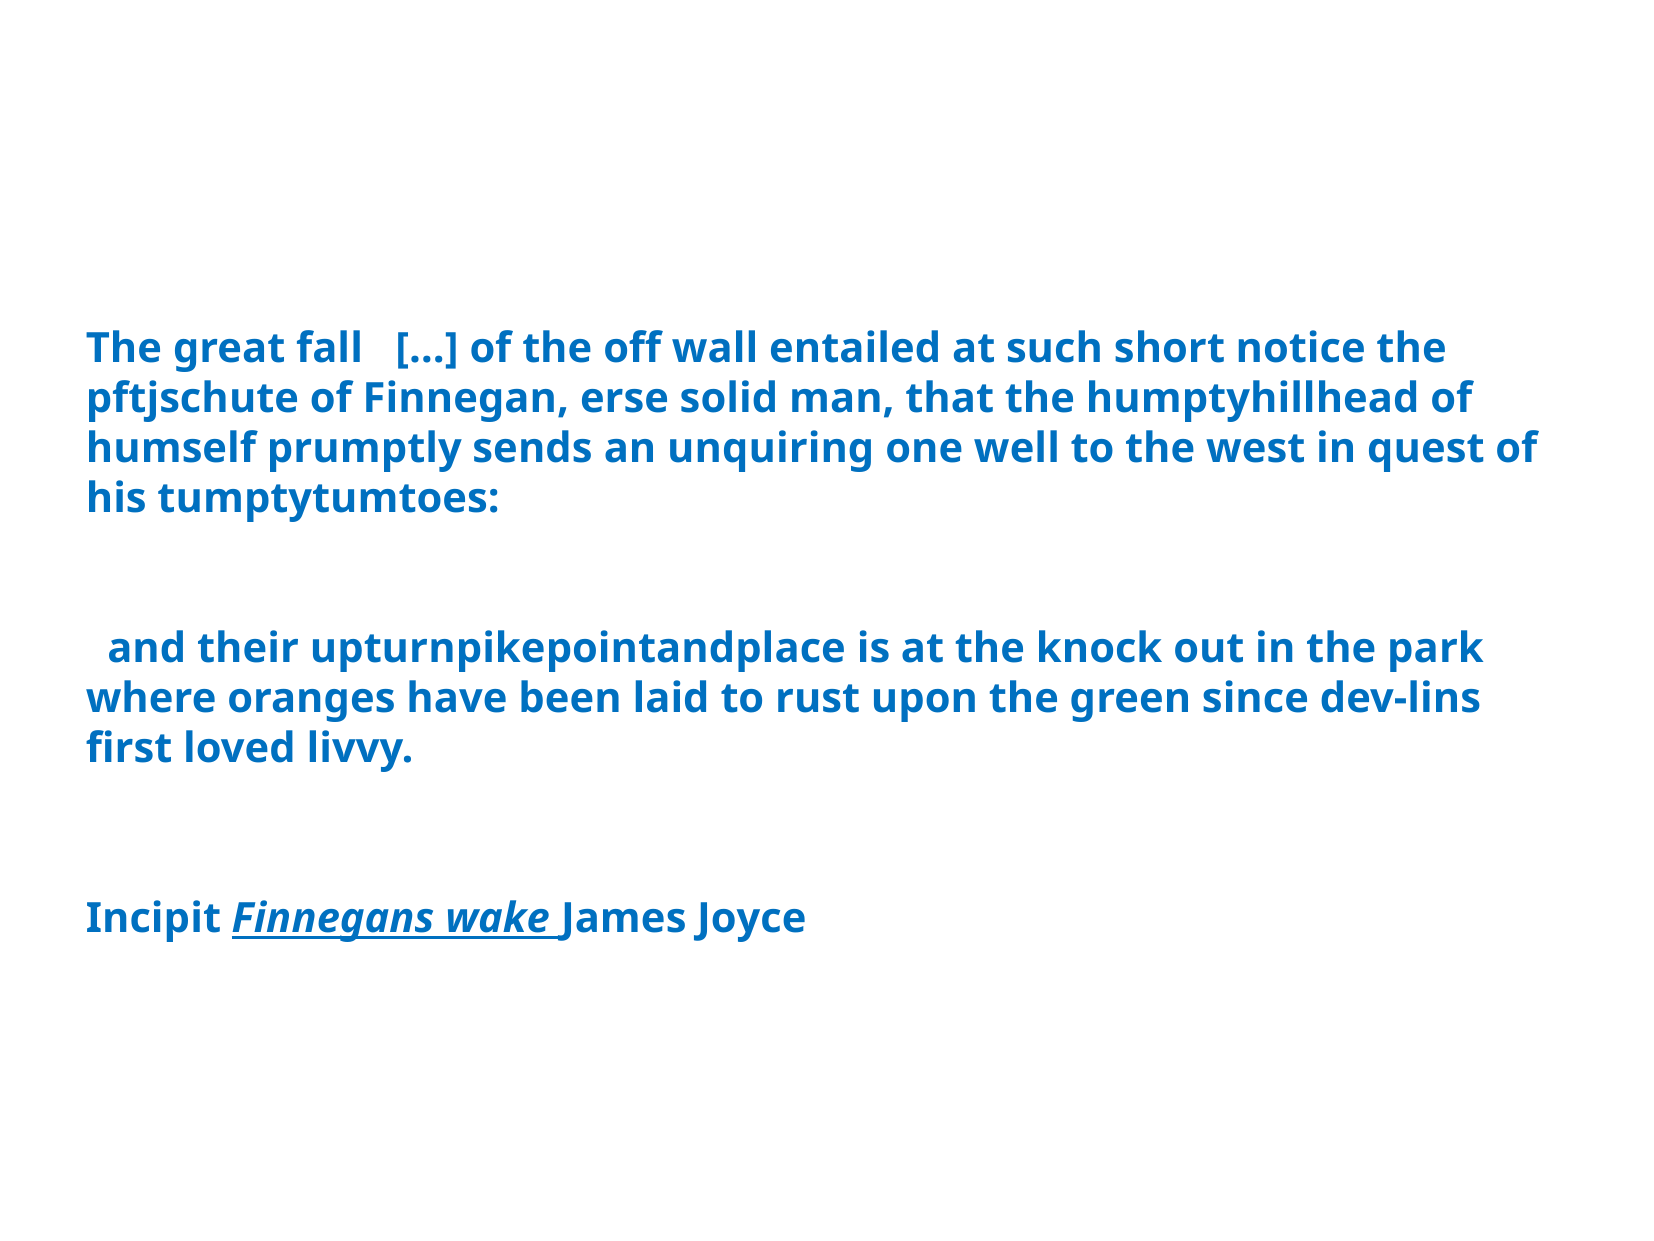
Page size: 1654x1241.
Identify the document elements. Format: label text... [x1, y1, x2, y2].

text_box The great fall […] of the off wall entailed at such short notice the pftjschute of Finnegan, erse solid man, that the humptyhillhead of humself prumptly sends an unquiring one well to the west in quest of his tumptytumtoes: and their upturnpikepointandplace is at the knock out in the park where oranges have been laid to rust upon the green since dev-lins first loved livvy. Incipit Finnegans wake James Joyce [71, 313, 1571, 998]
